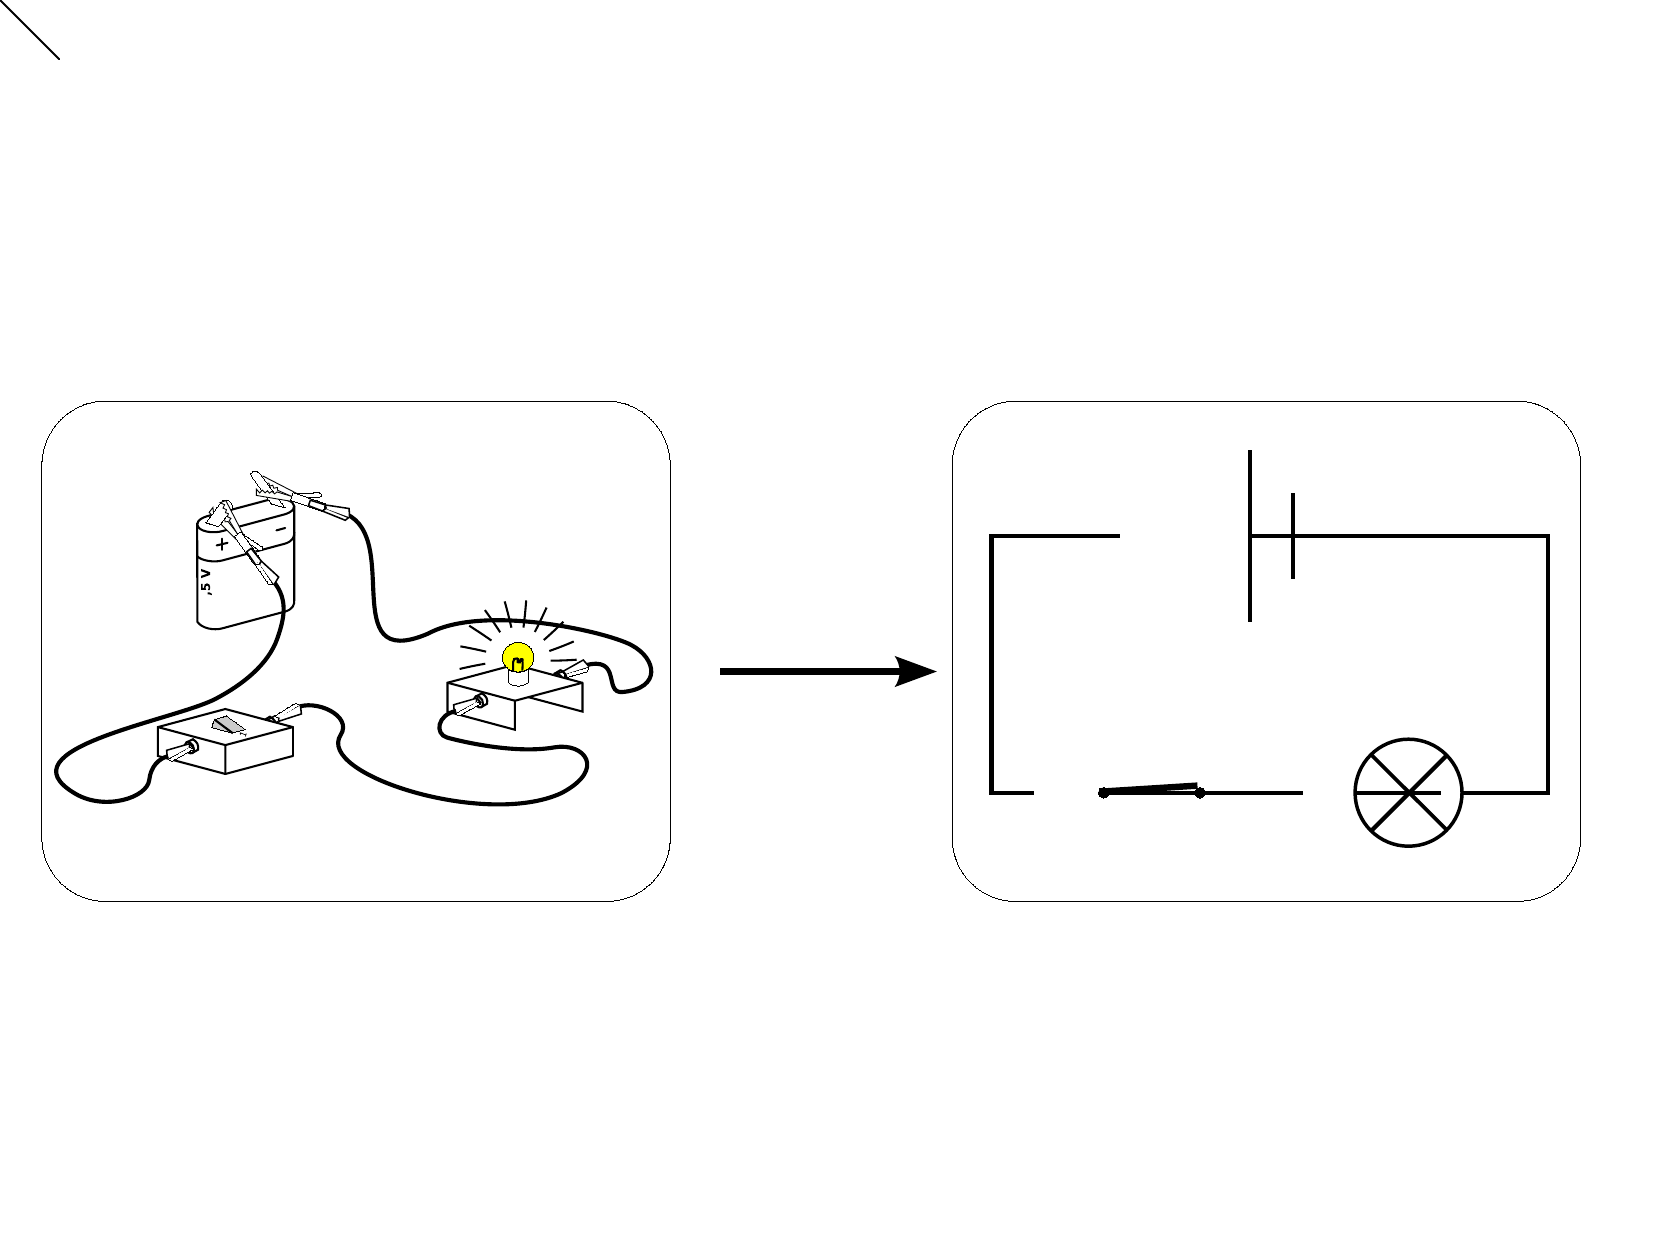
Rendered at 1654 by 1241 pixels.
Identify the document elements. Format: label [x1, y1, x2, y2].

text_box [41, 401, 671, 902]
text_box [952, 401, 1581, 902]
text_box [894, 655, 937, 688]
